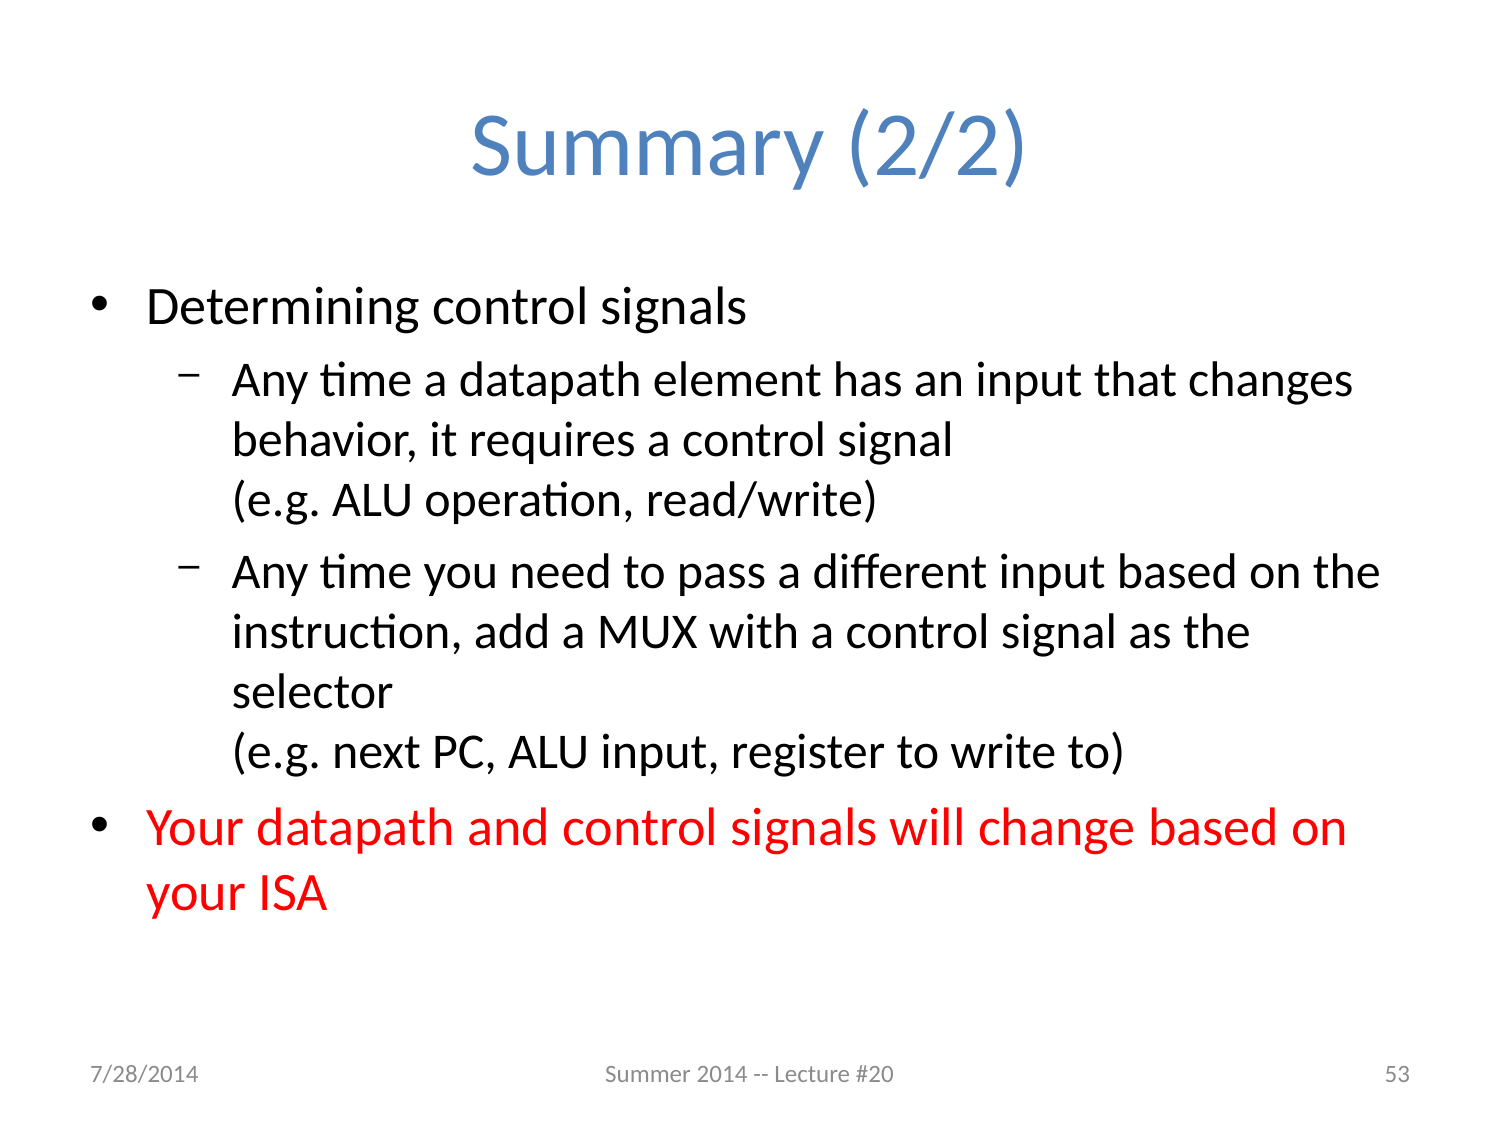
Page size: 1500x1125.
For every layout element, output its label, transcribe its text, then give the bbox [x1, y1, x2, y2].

footer Summer 2014 -- Lecture #20 [512, 1042, 988, 1103]
slide_number 7/28/2014 [75, 1042, 425, 1103]
title Summary (2/2) [75, 45, 1425, 233]
list Determining control signals Any time a datapath element has an input that changes behavior, it requires a control signal (e.g. ALU operation, read/write) Any time you need to pass a different input based on the instruction, add a MUX with a control signal as the selector (e.g. next PC, ALU input, register to write to) Your datapath and control signals will change based on your ISA [75, 262, 1425, 1073]
slide_number <number> [1074, 1042, 1425, 1103]
